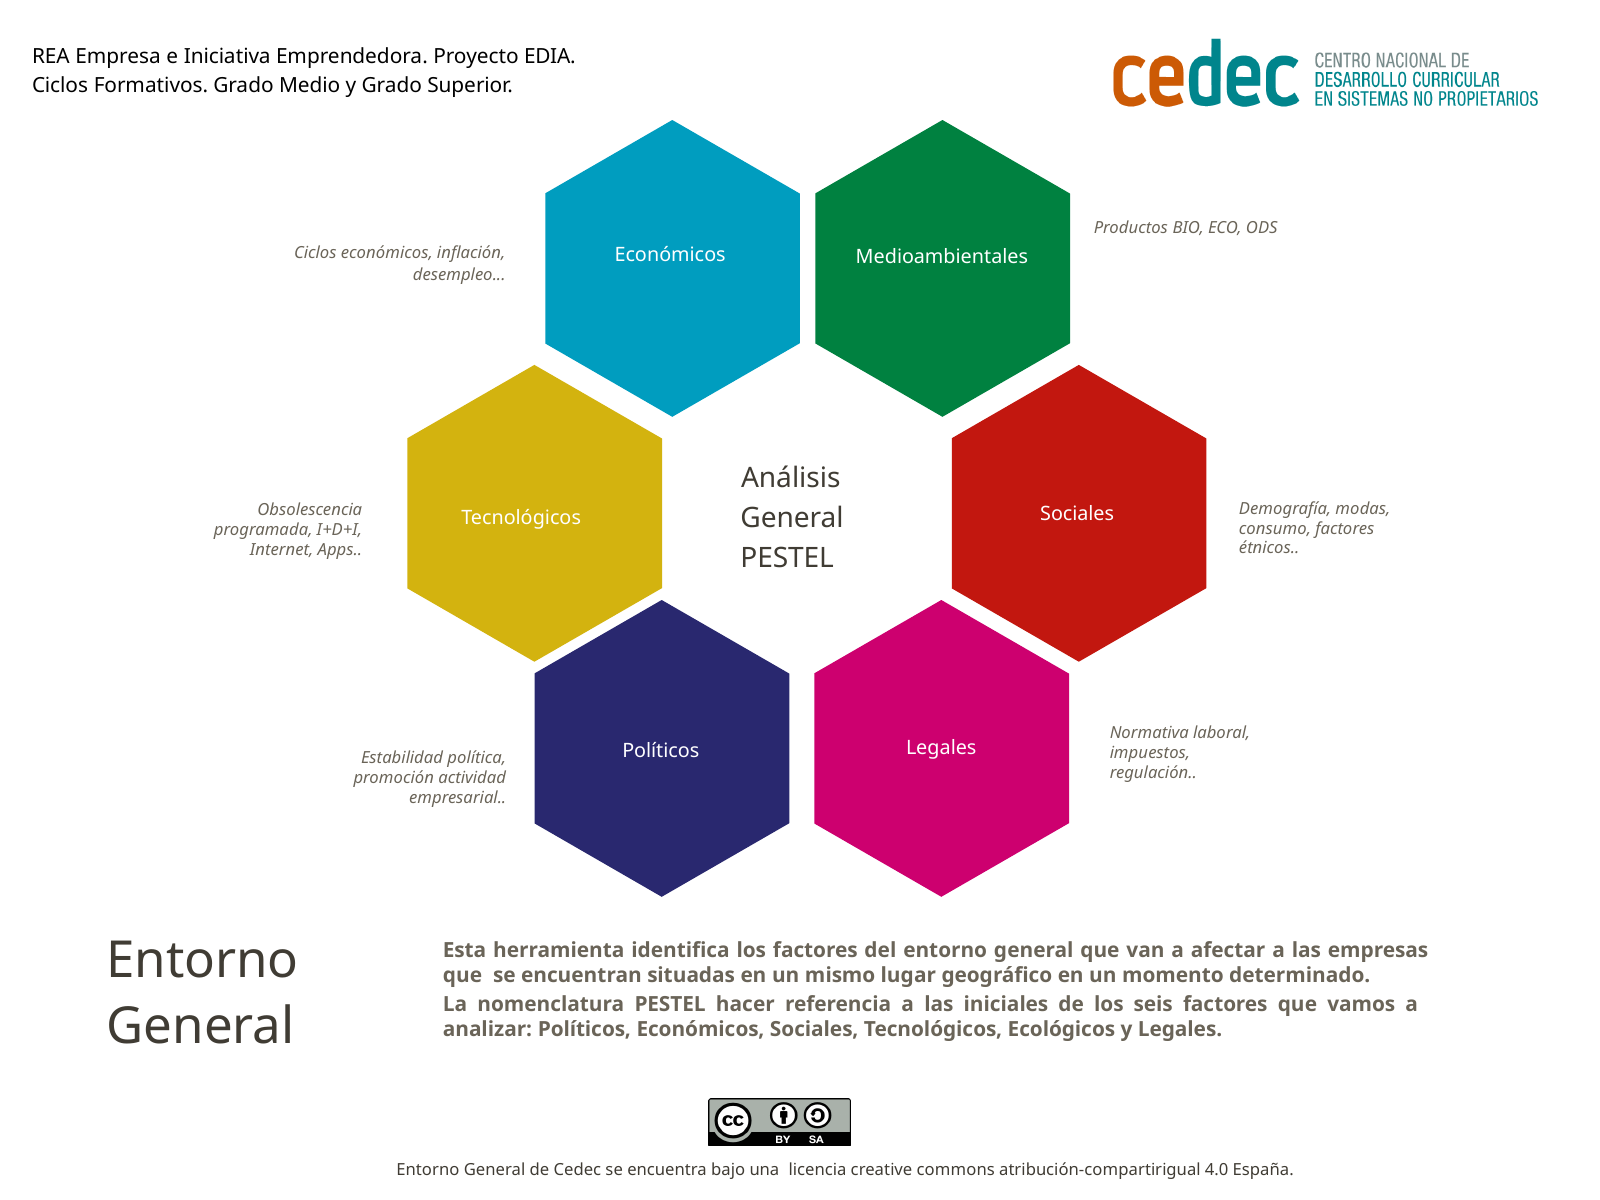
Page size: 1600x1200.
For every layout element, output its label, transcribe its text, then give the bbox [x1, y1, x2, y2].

text_box Análisis General PESTEL [738, 450, 891, 574]
text_box Entorno General de Cedec se encuentra bajo una licencia creative commons atribución-compartirigual 4.0 España. [106, 1156, 1583, 1182]
text_box Políticos [620, 736, 704, 762]
text_box Productos BIO, ECO, ODS [1091, 214, 1290, 237]
text_box Estabilidad política, promoción actividad empresarial.. [307, 744, 507, 807]
text_box Normativa laboral, impuestos, regulación.. [1107, 718, 1271, 783]
text_box Ciclos económicos, inflación, desempleo... [286, 239, 507, 284]
text_box Medioambientales [853, 241, 1033, 268]
text_box Sociales [1038, 499, 1121, 525]
text_box Obsolescencia programada, I+D+I, Internet, Apps.. [191, 496, 364, 559]
text_box Tecnológicos [459, 502, 592, 529]
text_box Esta herramienta identifica los factores del entorno general que van a afectar a las empresas que se encuentran situadas en un mismo lugar geográfico en un momento determinado. La nomenclatura PESTEL hacer referencia a las iniciales de los seis factores que vamos a analizar: Políticos, Económicos, Sociales, Tecnológicos, Ecológicos y Legales. [440, 933, 1430, 1042]
picture [1110, 35, 1548, 119]
text_box Económicos [612, 239, 733, 266]
text_box REA Empresa e Iniciativa Emprendedora. Proyecto EDIA. Ciclos Formativos. Grado Medio y Grado Superior. [30, 38, 898, 98]
text_box Entorno General [104, 918, 375, 1054]
text_box Demografía, modas, consumo, factores étnicos.. [1236, 495, 1436, 558]
text_box Legales [903, 732, 982, 759]
picture [708, 1098, 851, 1146]
